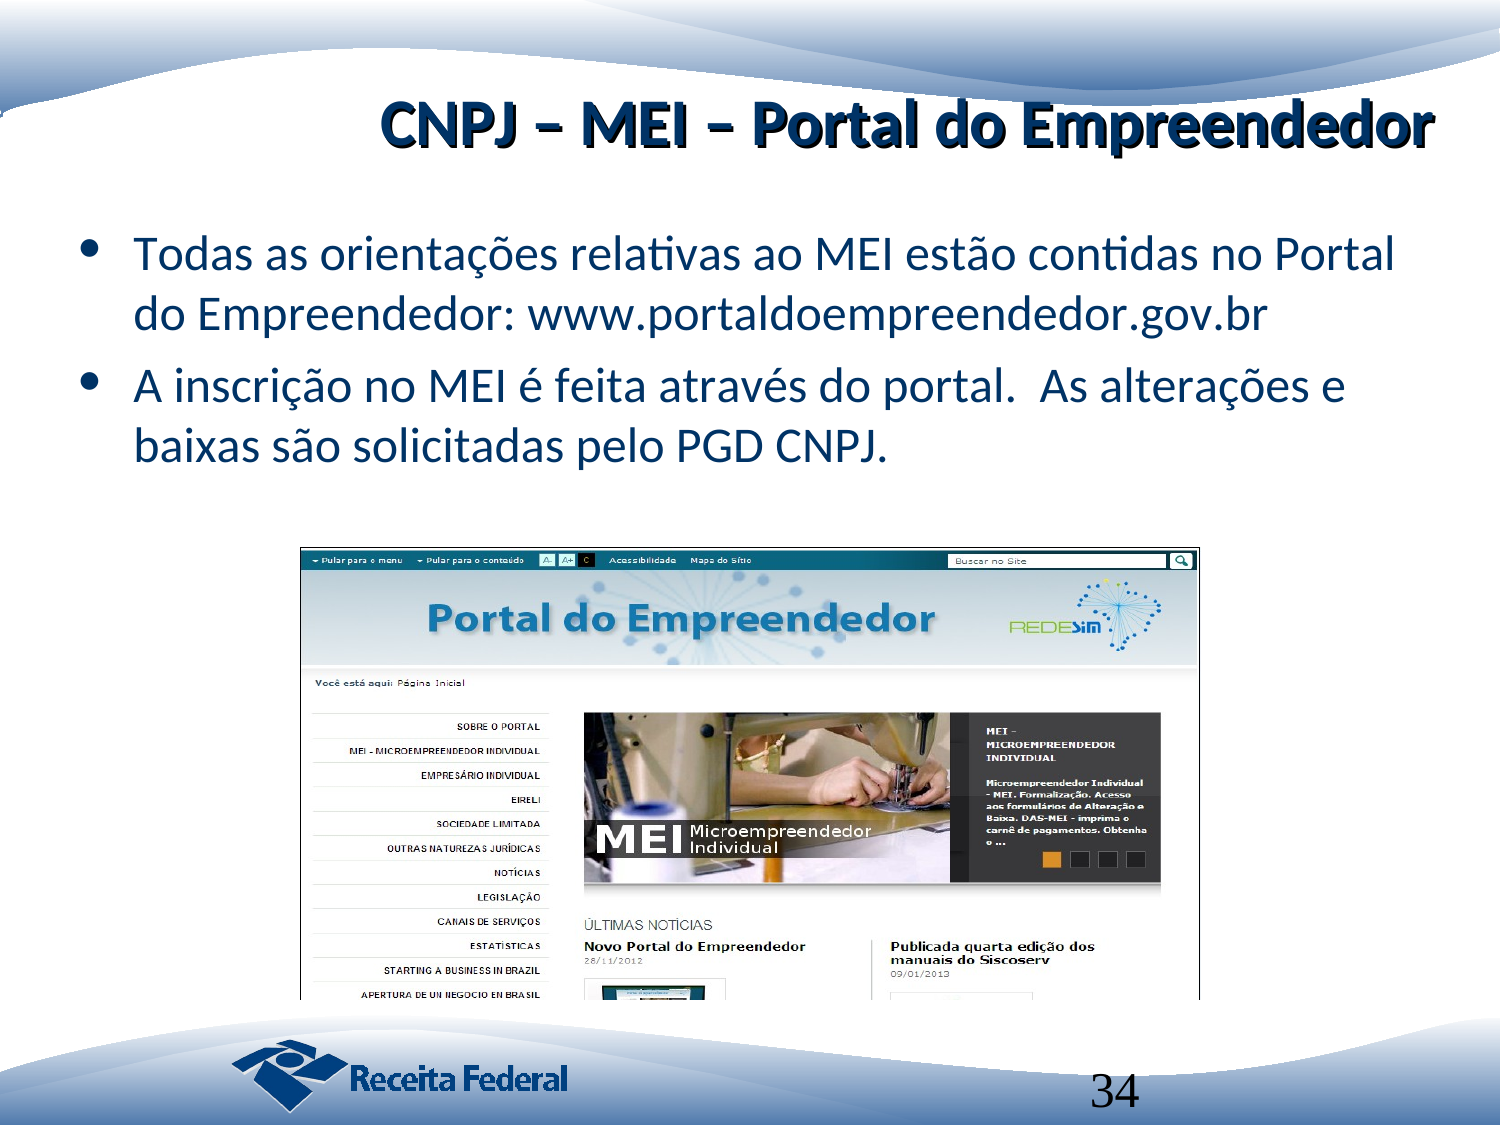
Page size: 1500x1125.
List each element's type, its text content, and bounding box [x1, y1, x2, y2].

title CNPJ – MEI – Portal do Empreendedor [62, 24, 1450, 212]
picture [300, 547, 1201, 1001]
picture [229, 1037, 575, 1117]
list Todas as orientações relativas ao MEI estão contidas no Portal do Empreendedor: www.portaldoempreendedor.gov.br A inscrição no MEI é feita através do portal. As alterações e baixas são solicitadas pelo PGD CNPJ. [62, 212, 1450, 541]
